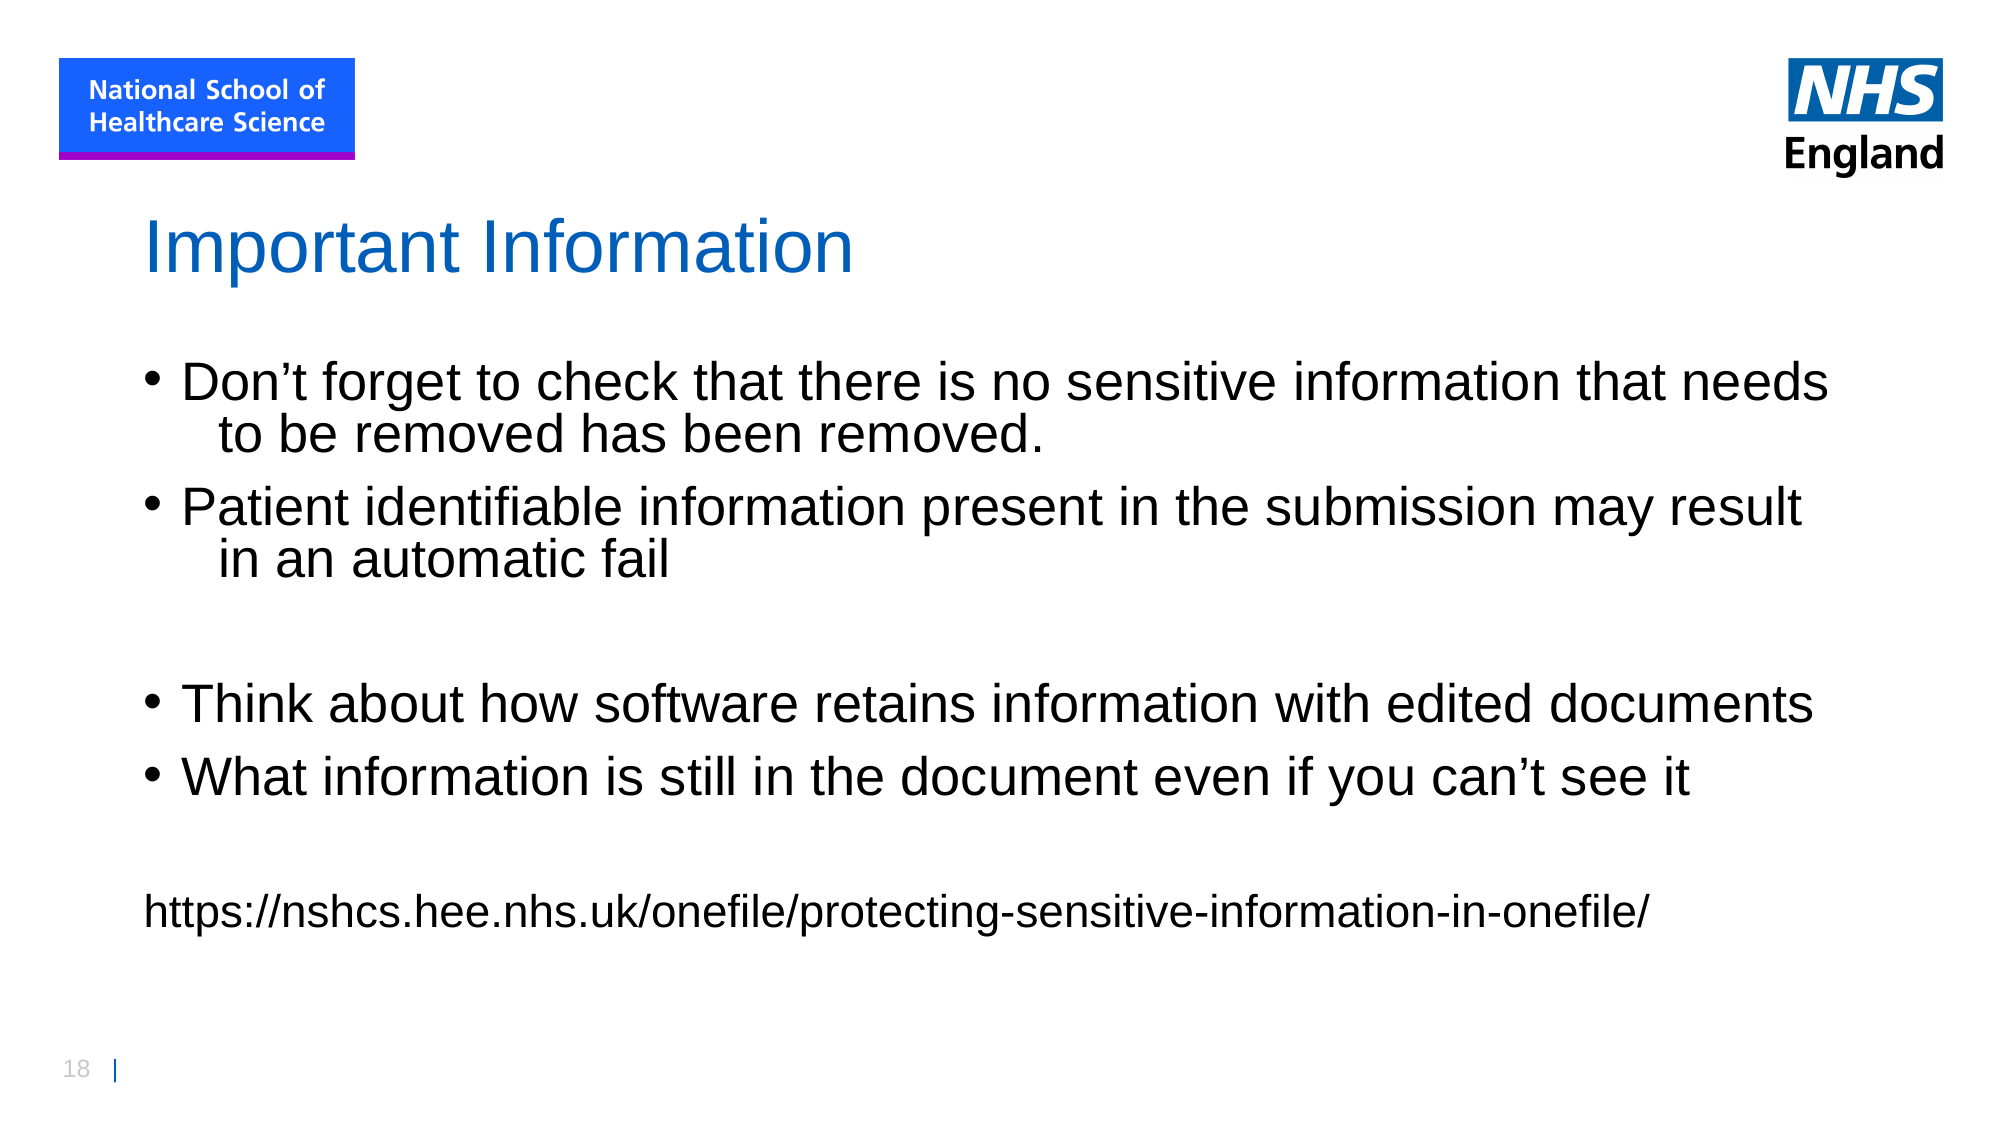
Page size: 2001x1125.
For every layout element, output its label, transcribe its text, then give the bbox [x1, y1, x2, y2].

title Important Information [128, 198, 1875, 299]
list Don’t forget to check that there is no sensitive information that needs to be removed has been removed. Patient identifiable information present in the submission may result in an automatic fail Think about how software retains information with edited documents What information is still in the document even if you can’t see it https://nshcs.hee.nhs.uk/onefile/protecting-sensitive-information-in-onefile/ [128, 351, 1875, 996]
